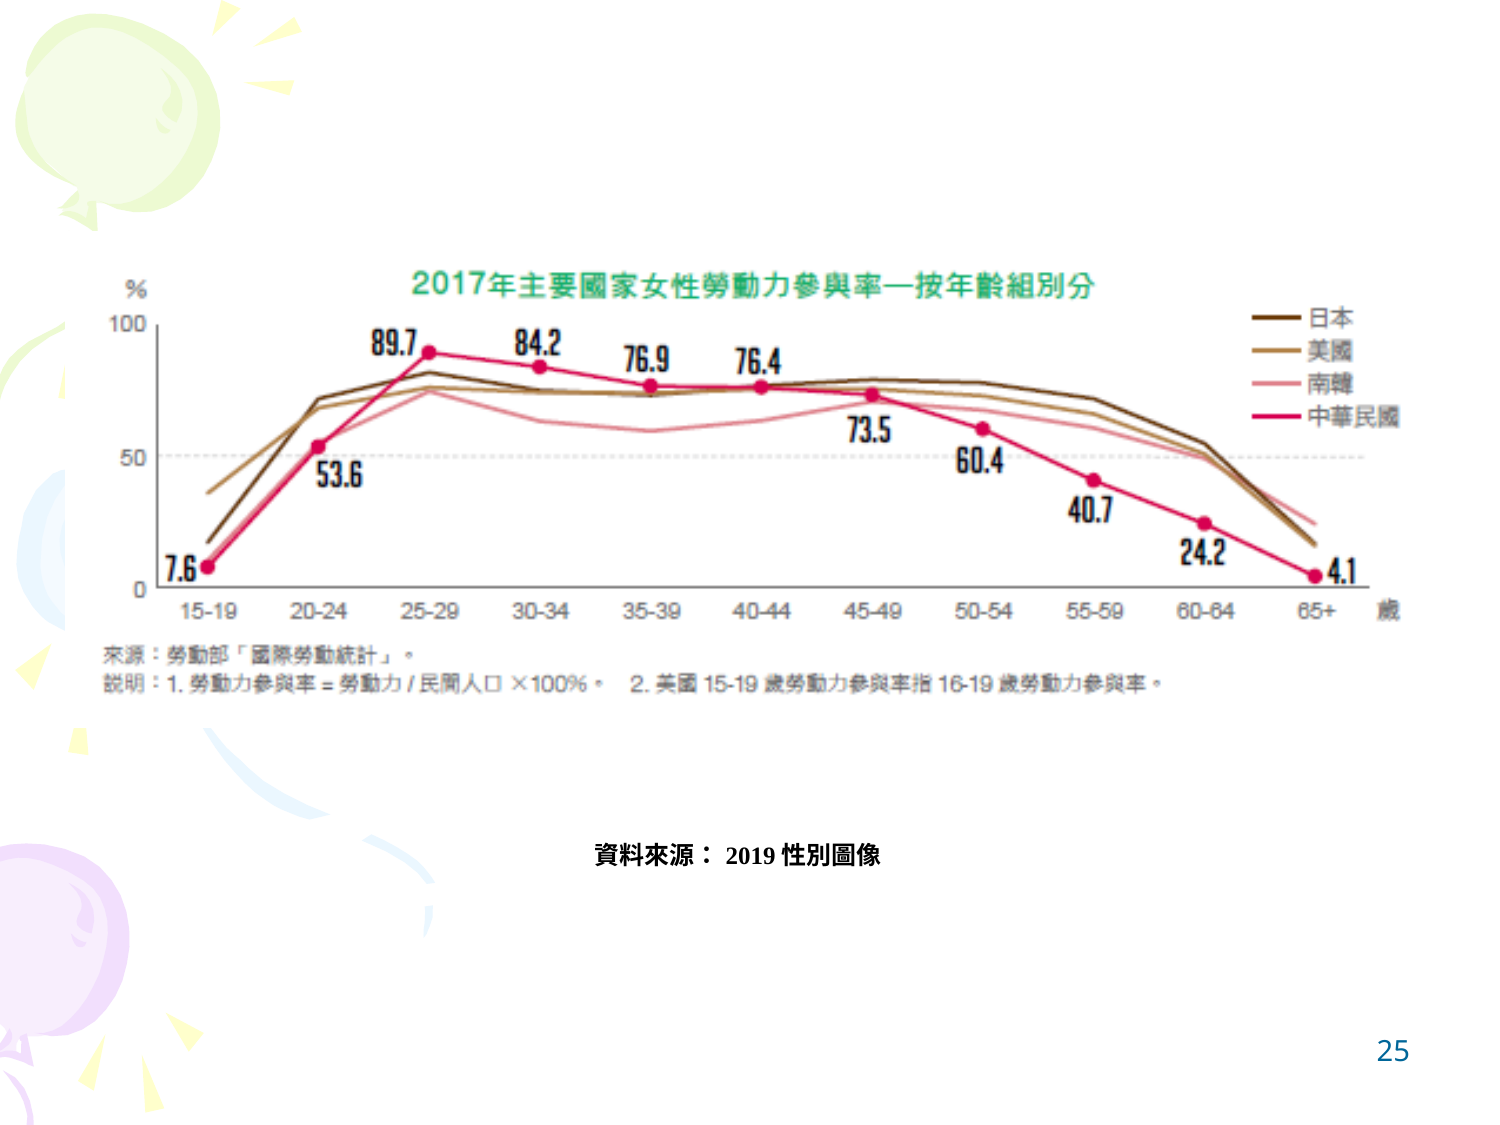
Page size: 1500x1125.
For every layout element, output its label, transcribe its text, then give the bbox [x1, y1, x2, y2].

text_box 資料來源：2019性別圖像 [383, 831, 1093, 878]
text_box <編號> [1074, 1024, 1426, 1100]
picture [65, 231, 1429, 728]
